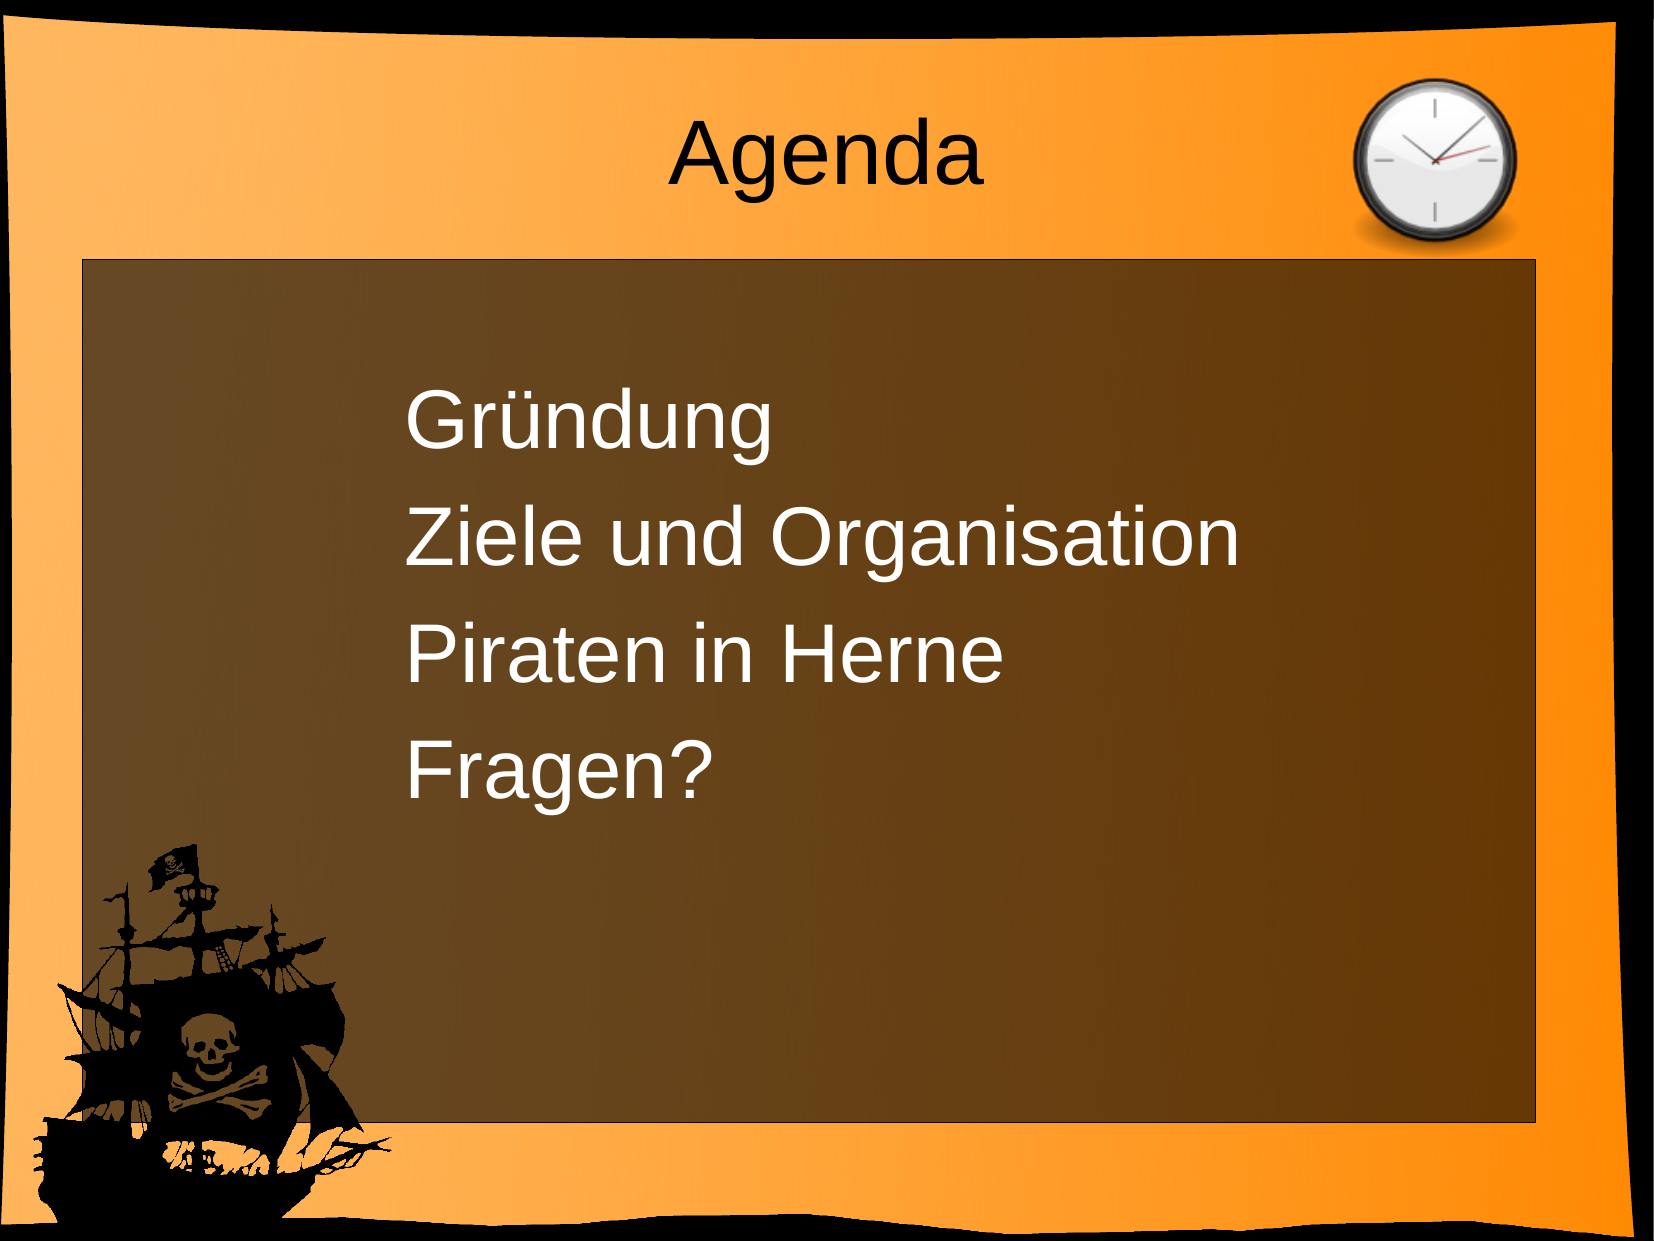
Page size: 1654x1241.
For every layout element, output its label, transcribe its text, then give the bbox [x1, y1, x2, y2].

picture [1, 16, 1634, 1241]
text_box [82, 259, 1536, 1123]
text_box Gründung Ziele und Organisation Piraten in Herne Fragen? [390, 366, 1258, 824]
title Agenda [82, 49, 1571, 257]
